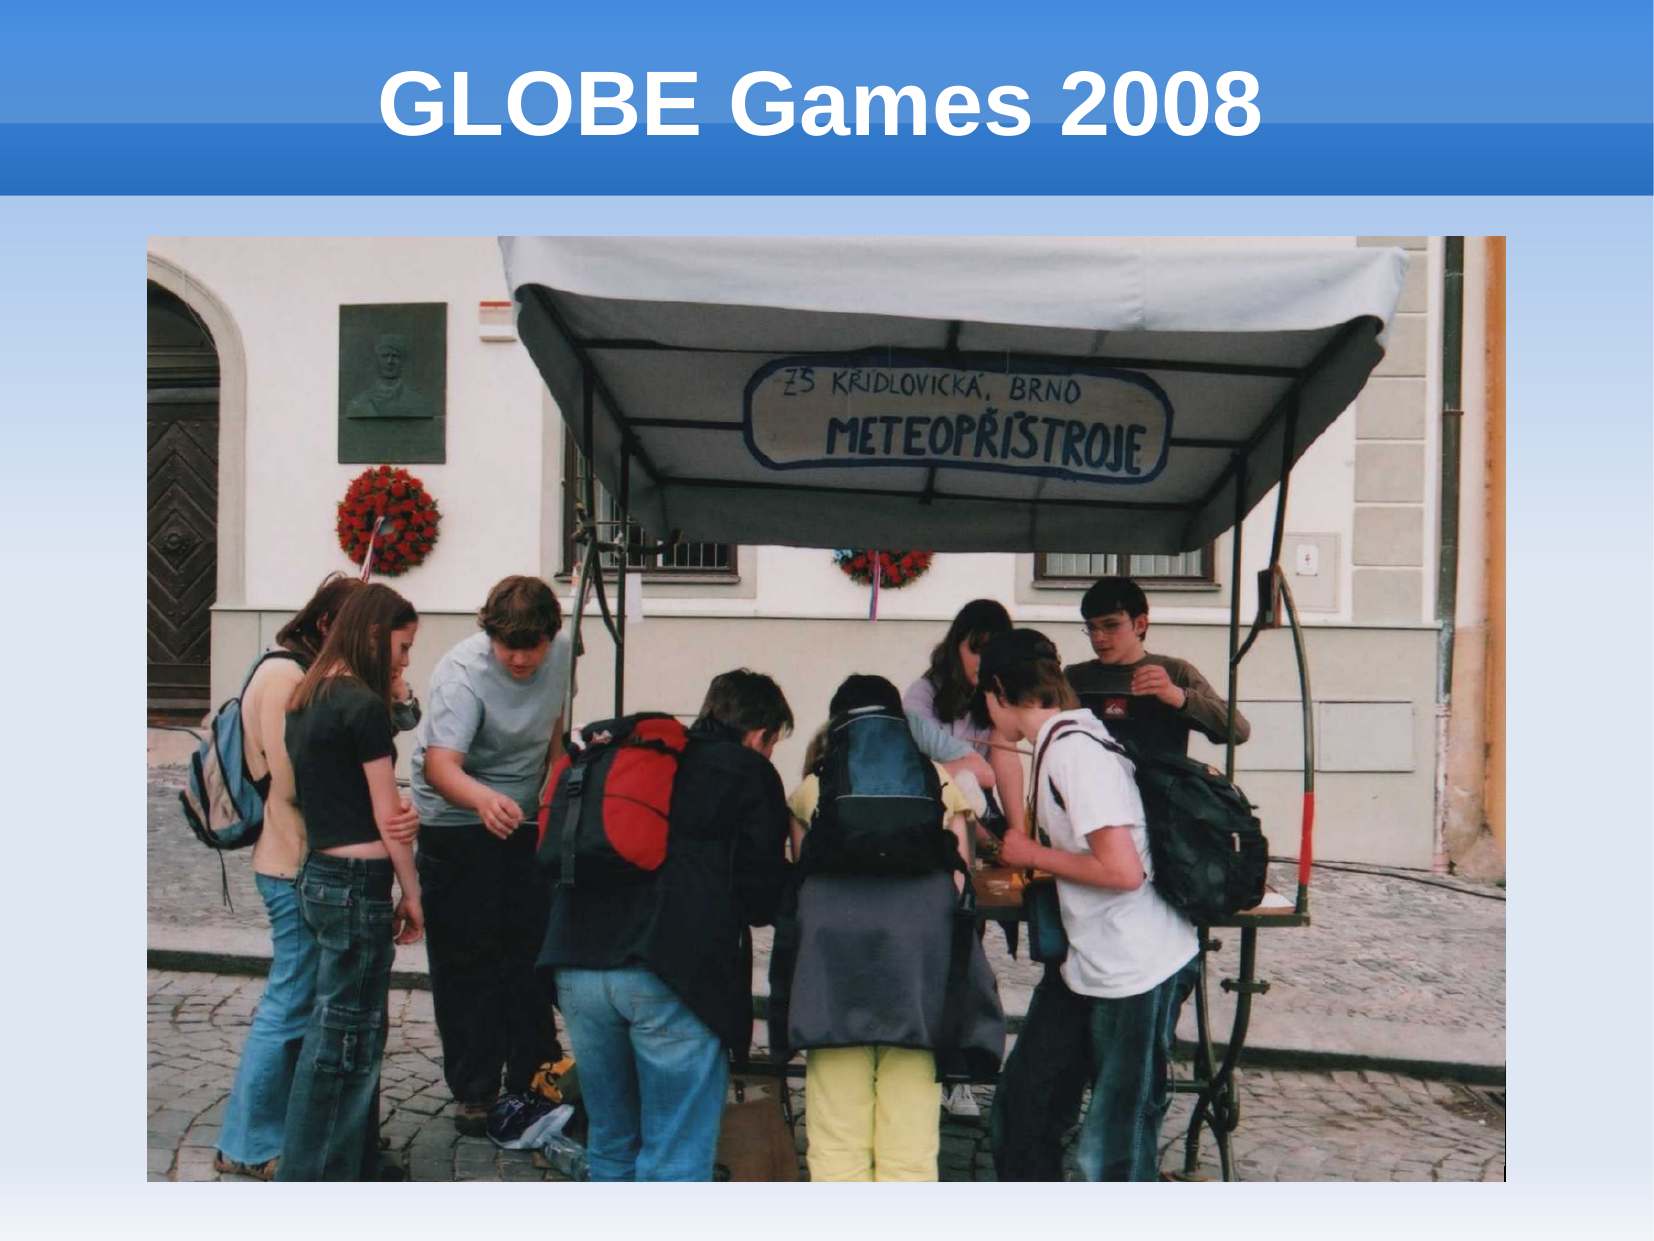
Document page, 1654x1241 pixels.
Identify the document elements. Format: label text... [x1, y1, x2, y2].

picture [0, 0, 1654, 1241]
title GLOBE Games 2008 [76, 7, 1565, 200]
